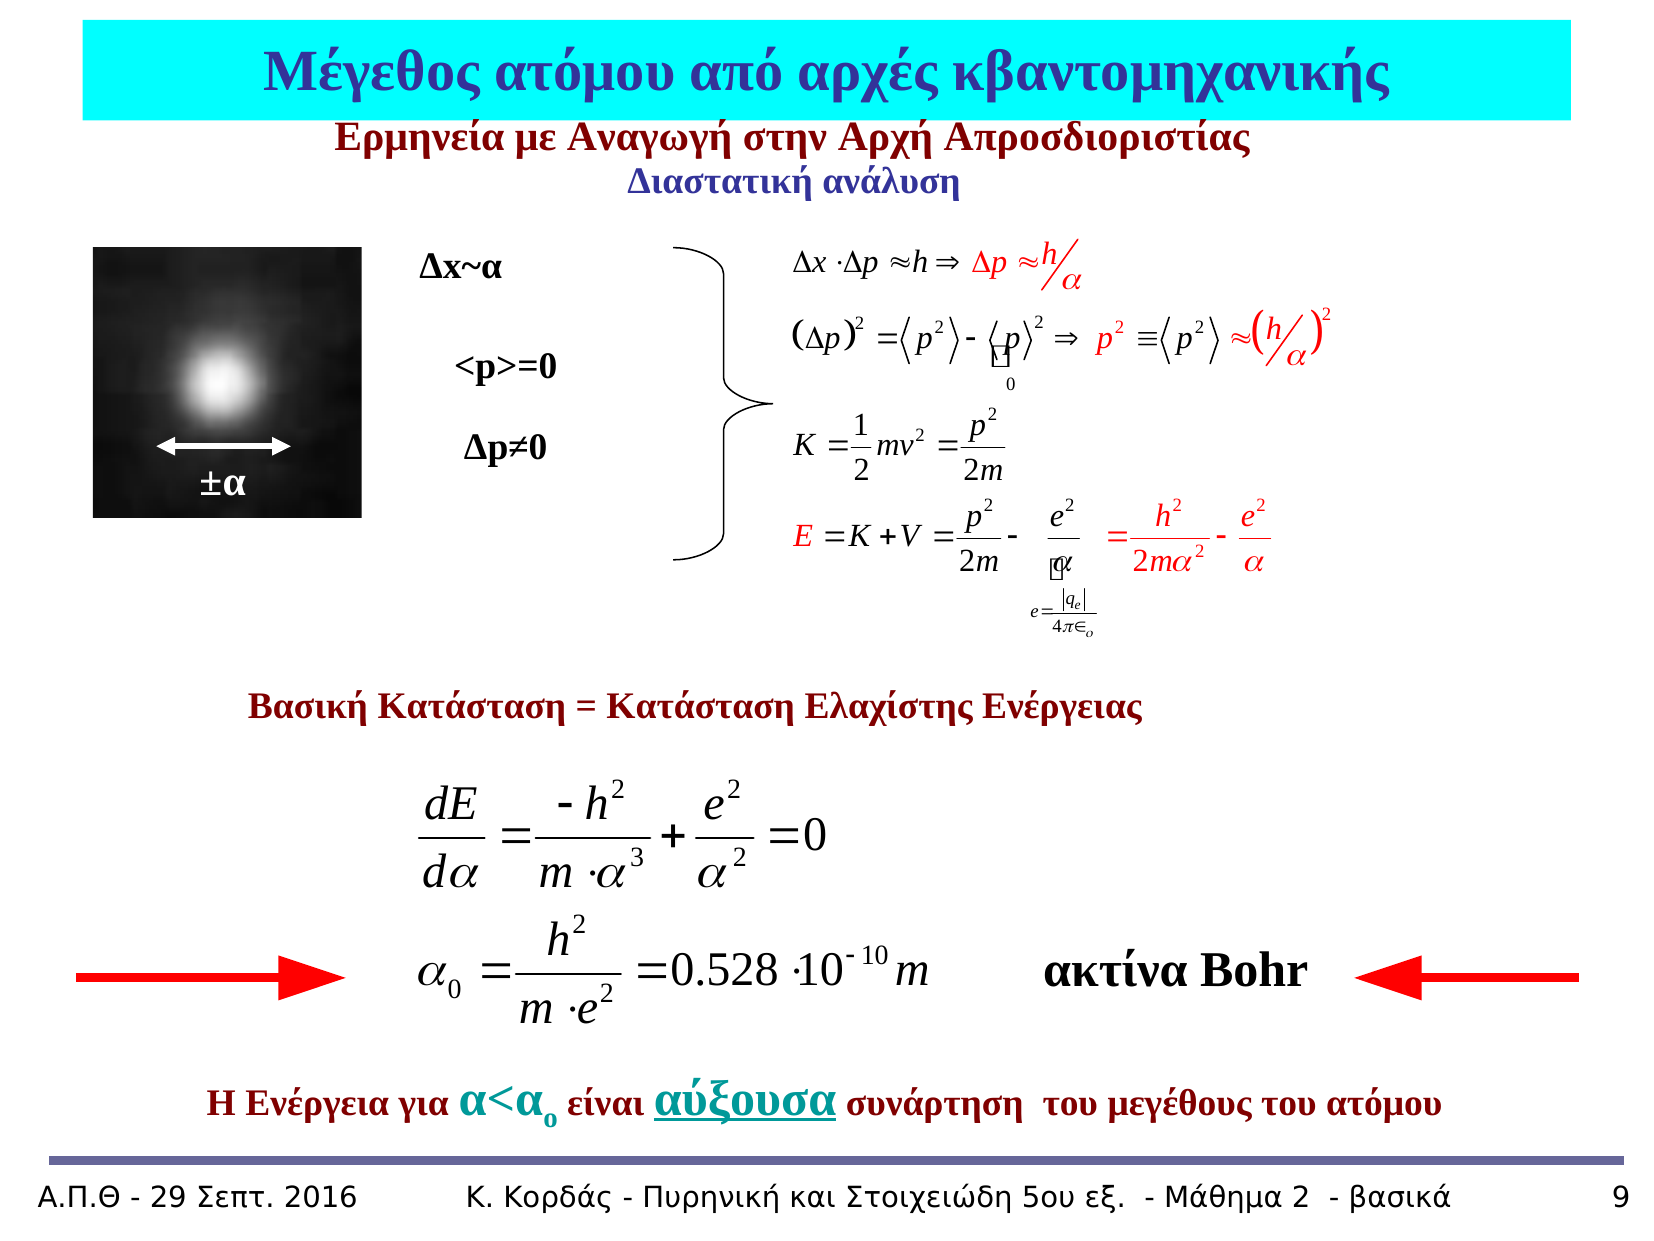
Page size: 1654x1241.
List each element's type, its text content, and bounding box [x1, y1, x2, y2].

chart [787, 233, 1341, 644]
text_box ακτίνα Bohr [1028, 928, 1596, 1005]
text_box ±α [184, 446, 281, 512]
chart [410, 768, 938, 1034]
text_box Ερμηνεία με Αναγωγή στην Αρχή Απροσδιοριστίας [177, 101, 1407, 167]
text_box Βασική Κατάσταση = Κατάσταση Ελαχίστης Ενέργειας [0, 673, 1454, 734]
text_box Η Ενέργεια για α<αο είναι αύξουσα συνάρτηση του μεγέθους του ατόμου [112, 1057, 1538, 1142]
title Μέγεθος ατόμου από αρχές κβαντομηχανικής [82, 19, 1571, 121]
text_box <p>=0 Δp≠0 [378, 332, 634, 475]
picture [92, 247, 362, 518]
text_box Διαστατική ανάλυση [418, 148, 1170, 209]
text_box Δx~α [404, 233, 632, 294]
